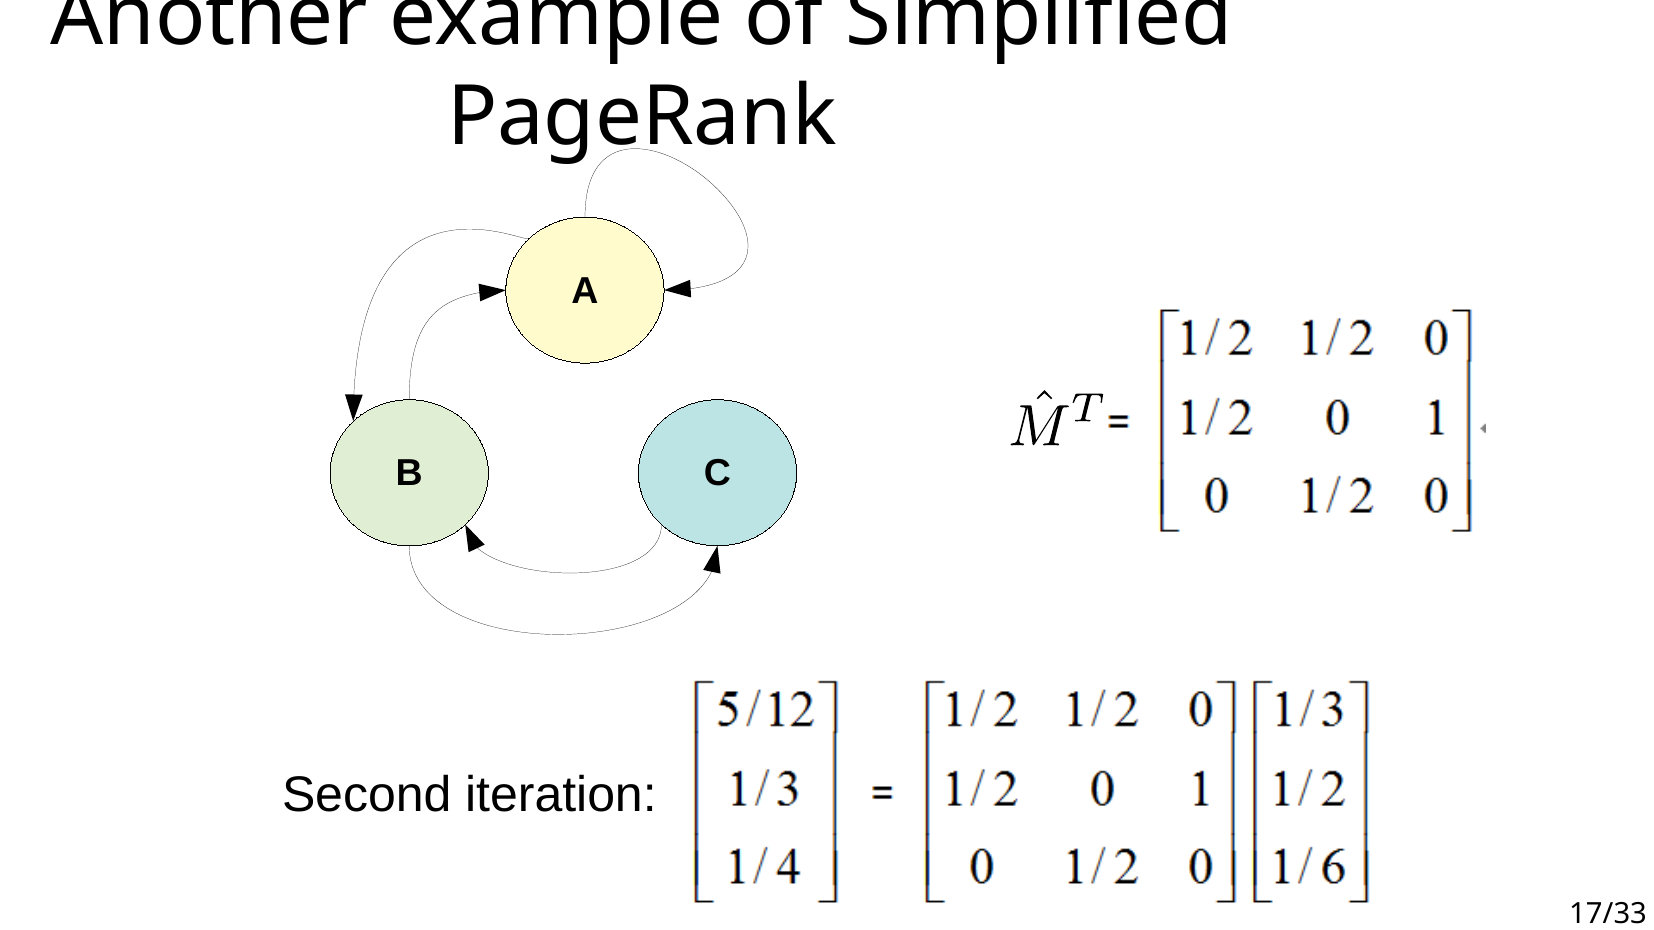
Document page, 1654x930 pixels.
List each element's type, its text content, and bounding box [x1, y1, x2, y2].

text_box [1008, 390, 1105, 446]
text_box Second iteration: [267, 754, 973, 830]
text_box C [638, 399, 797, 546]
picture [678, 659, 1390, 927]
title Another example of Simplified PageRank [0, 1, 1653, 120]
text_box A [505, 217, 665, 364]
picture [1038, 284, 1486, 558]
text_box B [330, 399, 489, 546]
